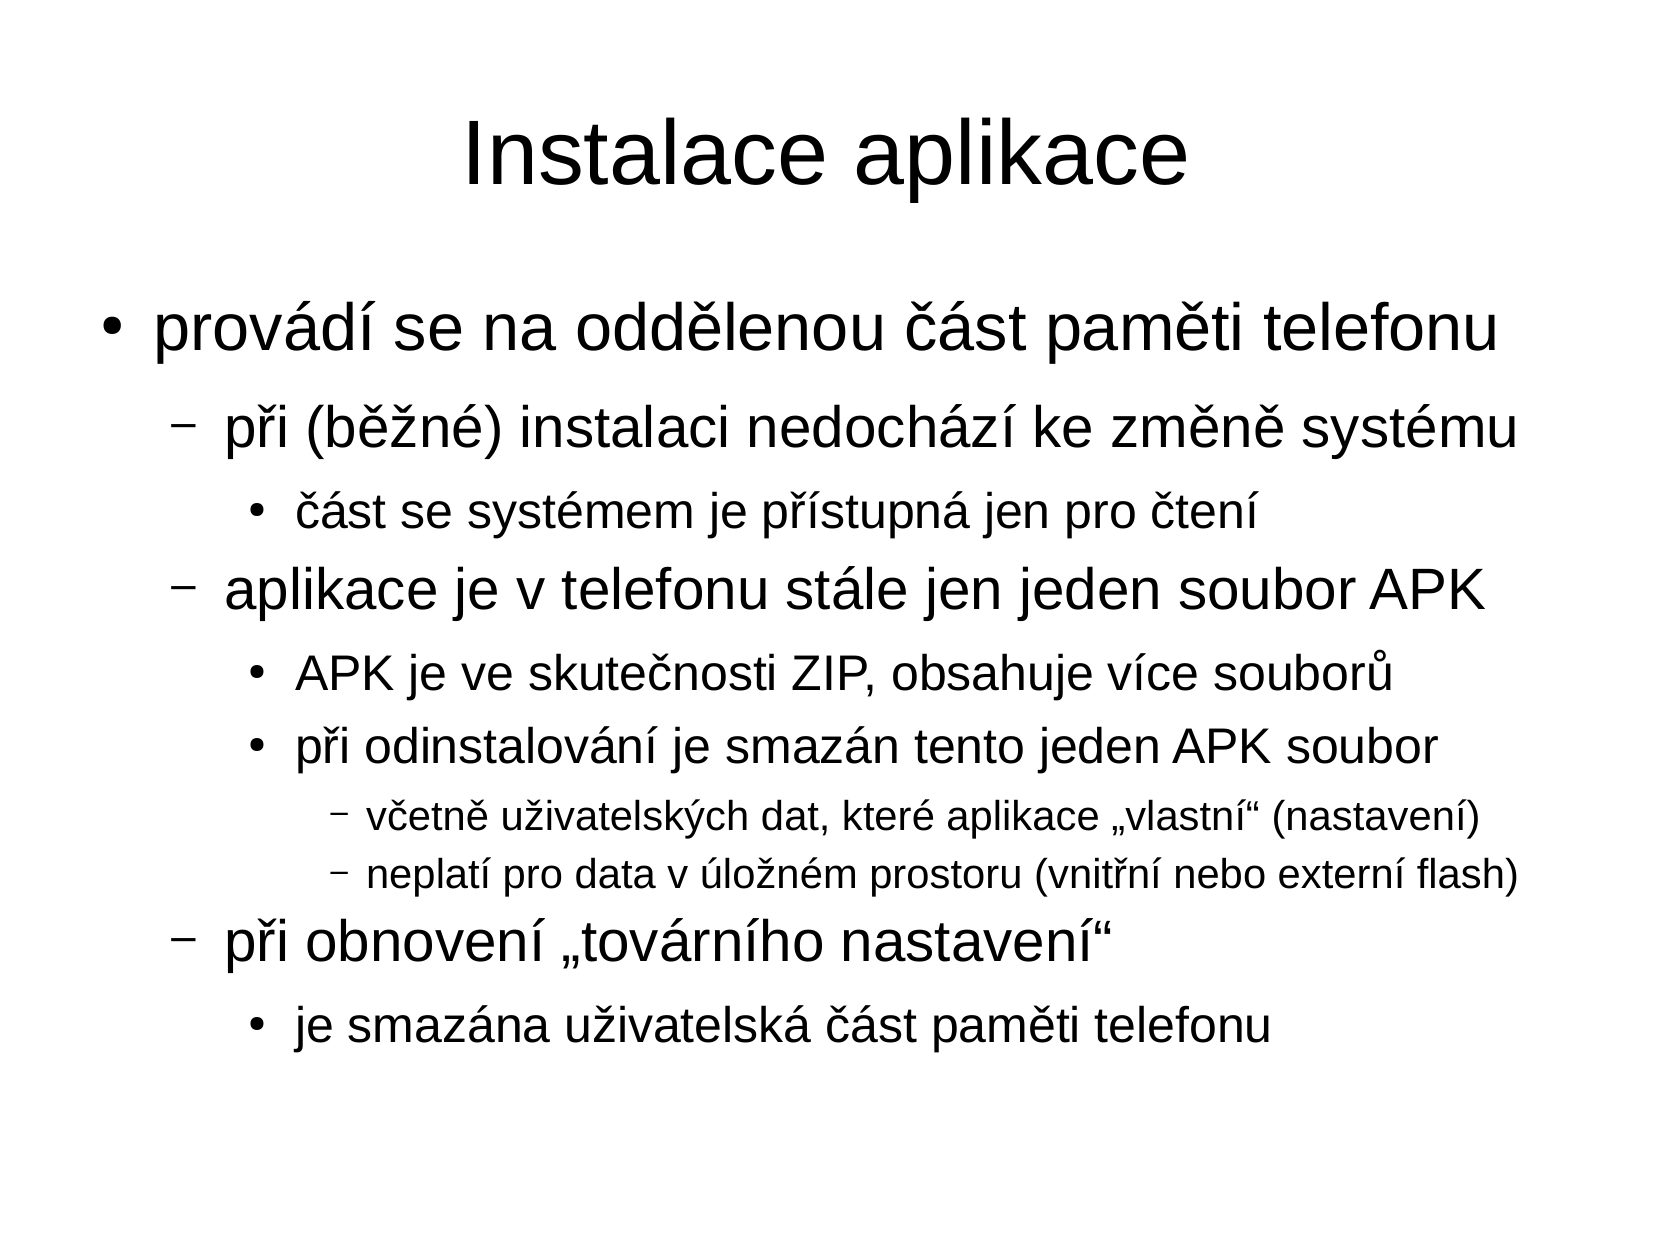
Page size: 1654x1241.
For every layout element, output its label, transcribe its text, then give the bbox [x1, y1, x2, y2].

list provádí se na oddělenou část paměti telefonu při (běžné) instalaci nedochází ke změně systému část se systémem je přístupná jen pro čtení aplikace je v telefonu stále jen jeden soubor APK APK je ve skutečnosti ZIP, obsahuje více souborů při odinstalování je smazán tento jeden APK soubor včetně uživatelských dat, které aplikace „vlastní“ (nastavení) neplatí pro data v úložném prostoru (vnitřní nebo externí flash) při obnovení „továrního nastavení“ je smazána uživatelská část paměti telefonu [82, 290, 1571, 1193]
title Instalace aplikace [82, 49, 1571, 257]
